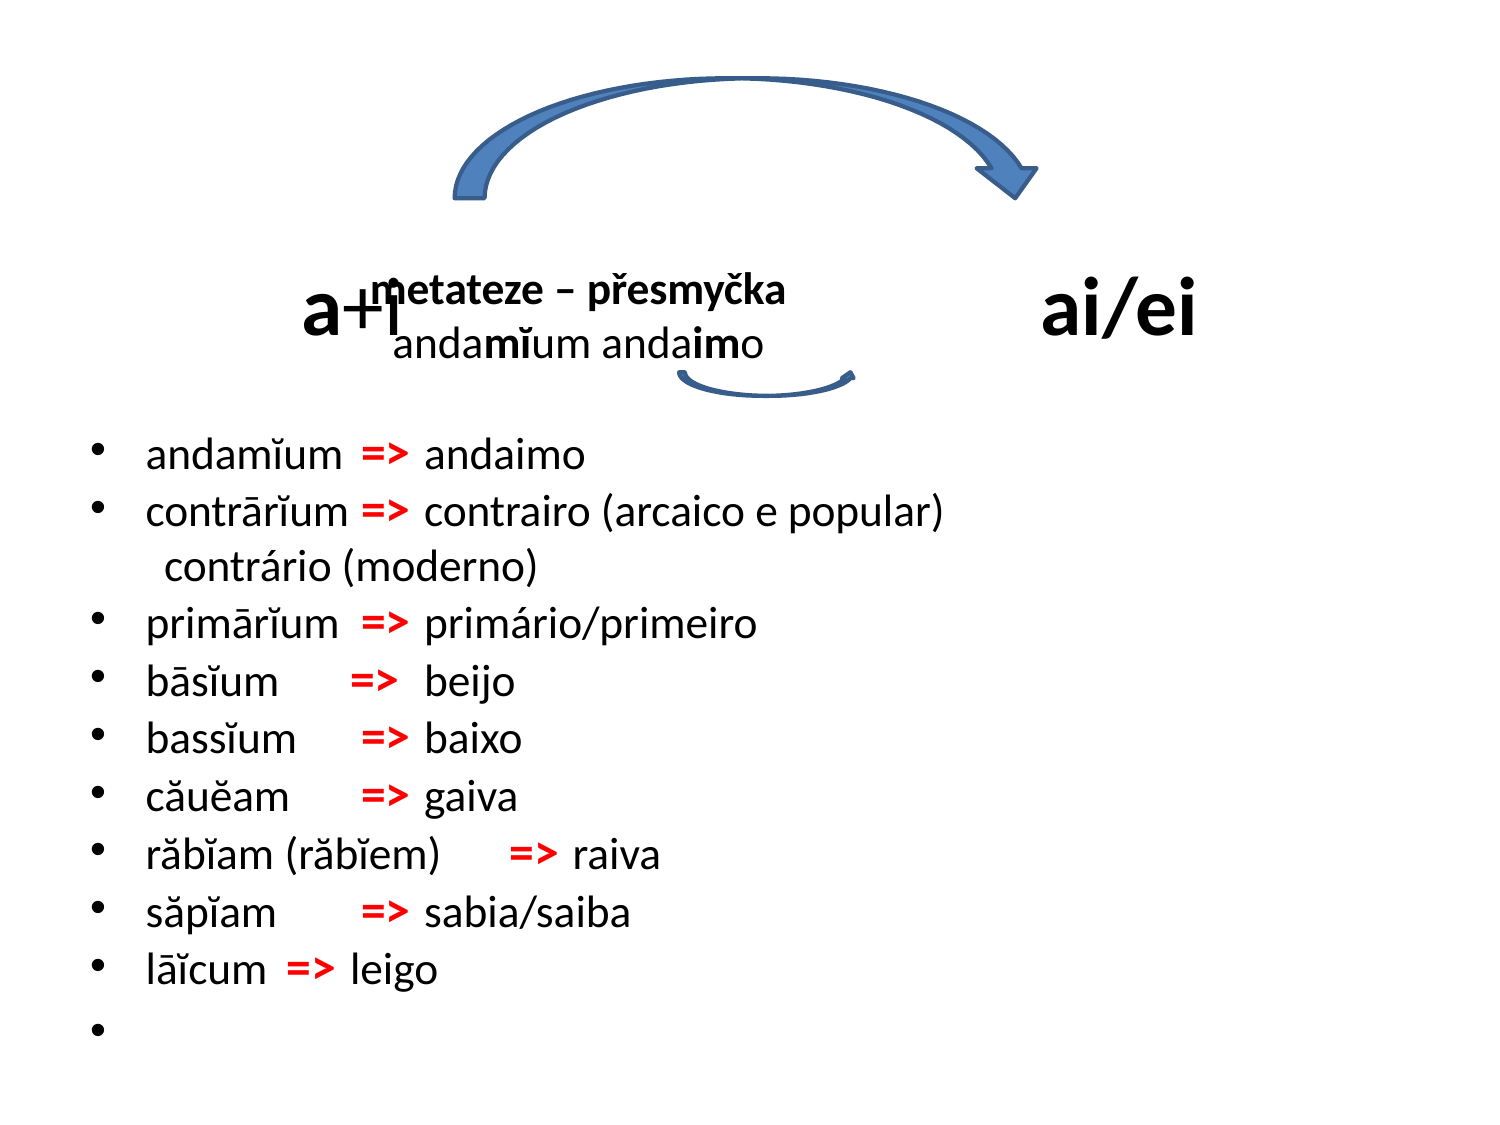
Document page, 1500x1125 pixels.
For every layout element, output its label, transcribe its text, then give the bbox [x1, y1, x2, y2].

text_box [679, 372, 854, 396]
text_box [454, 78, 1037, 199]
title a+i ai/ei [75, 45, 1426, 233]
list metateze – přesmyčka andamĭum andaimo andamĭum => andaimo contrārĭum => contrairo (arcaico e popular) contrário (moderno) primārĭum => primário/primeiro bāsĭum => beijo bassĭum => baixo căuĕam => gaiva răbĭam (răbĭem) => raiva săpĭam => sabia/saiba lāĭcum => leigo [75, 262, 1426, 1005]
